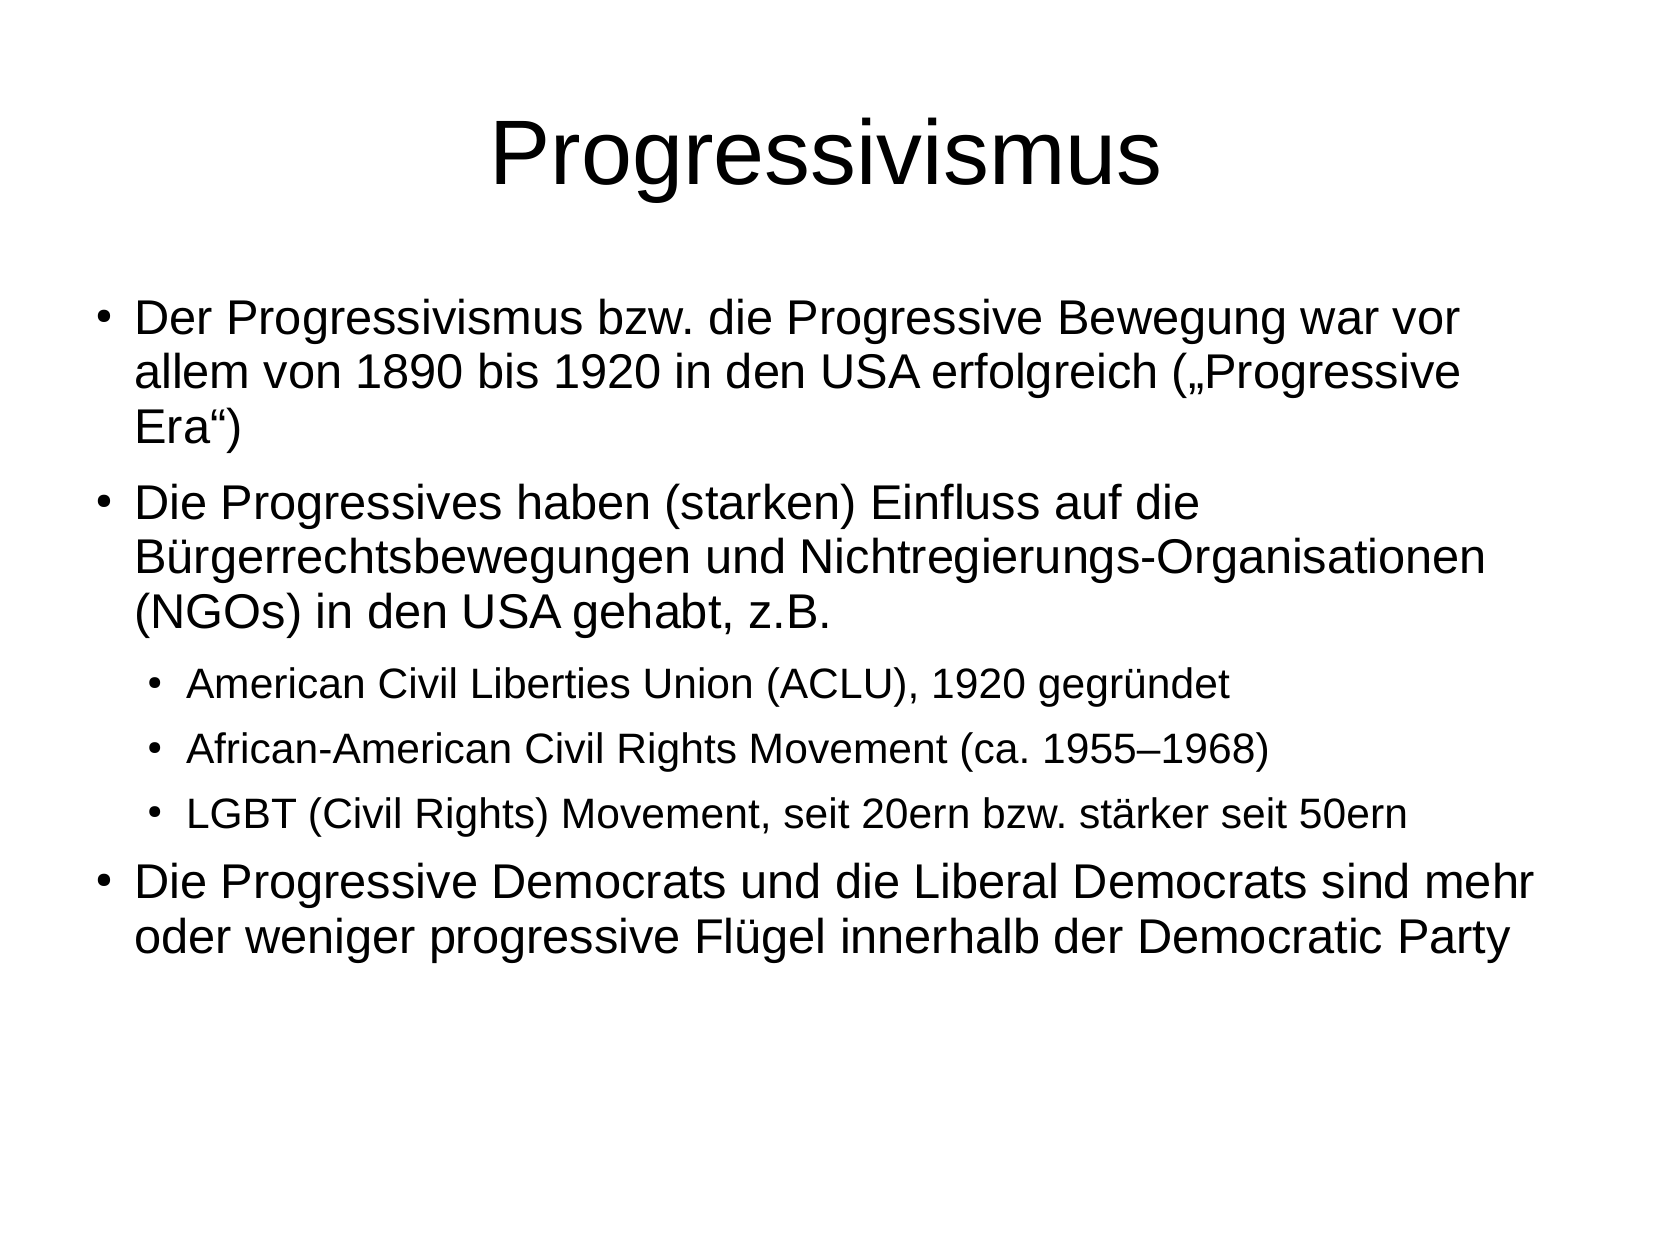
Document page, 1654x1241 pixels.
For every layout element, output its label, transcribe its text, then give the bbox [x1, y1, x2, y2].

title Progressivismus [82, 49, 1571, 257]
list Der Progressivismus bzw. die Progressive Bewegung war vor allem von 1890 bis 1920 in den USA erfolgreich („Progressive Era“) Die Progressives haben (starken) Einfluss auf die Bürgerrechtsbewegungen und Nichtregierungs-Organisationen (NGOs) in den USA gehabt, z.B. American Civil Liberties Union (ACLU), 1920 gegründet African-American Civil Rights Movement (ca. 1955–1968) LGBT (Civil Rights) Movement, seit 20ern bzw. stärker seit 50ern Die Progressive Democrats und die Liberal Democrats sind mehr oder weniger progressive Flügel innerhalb der Democratic Party [82, 290, 1571, 1010]
